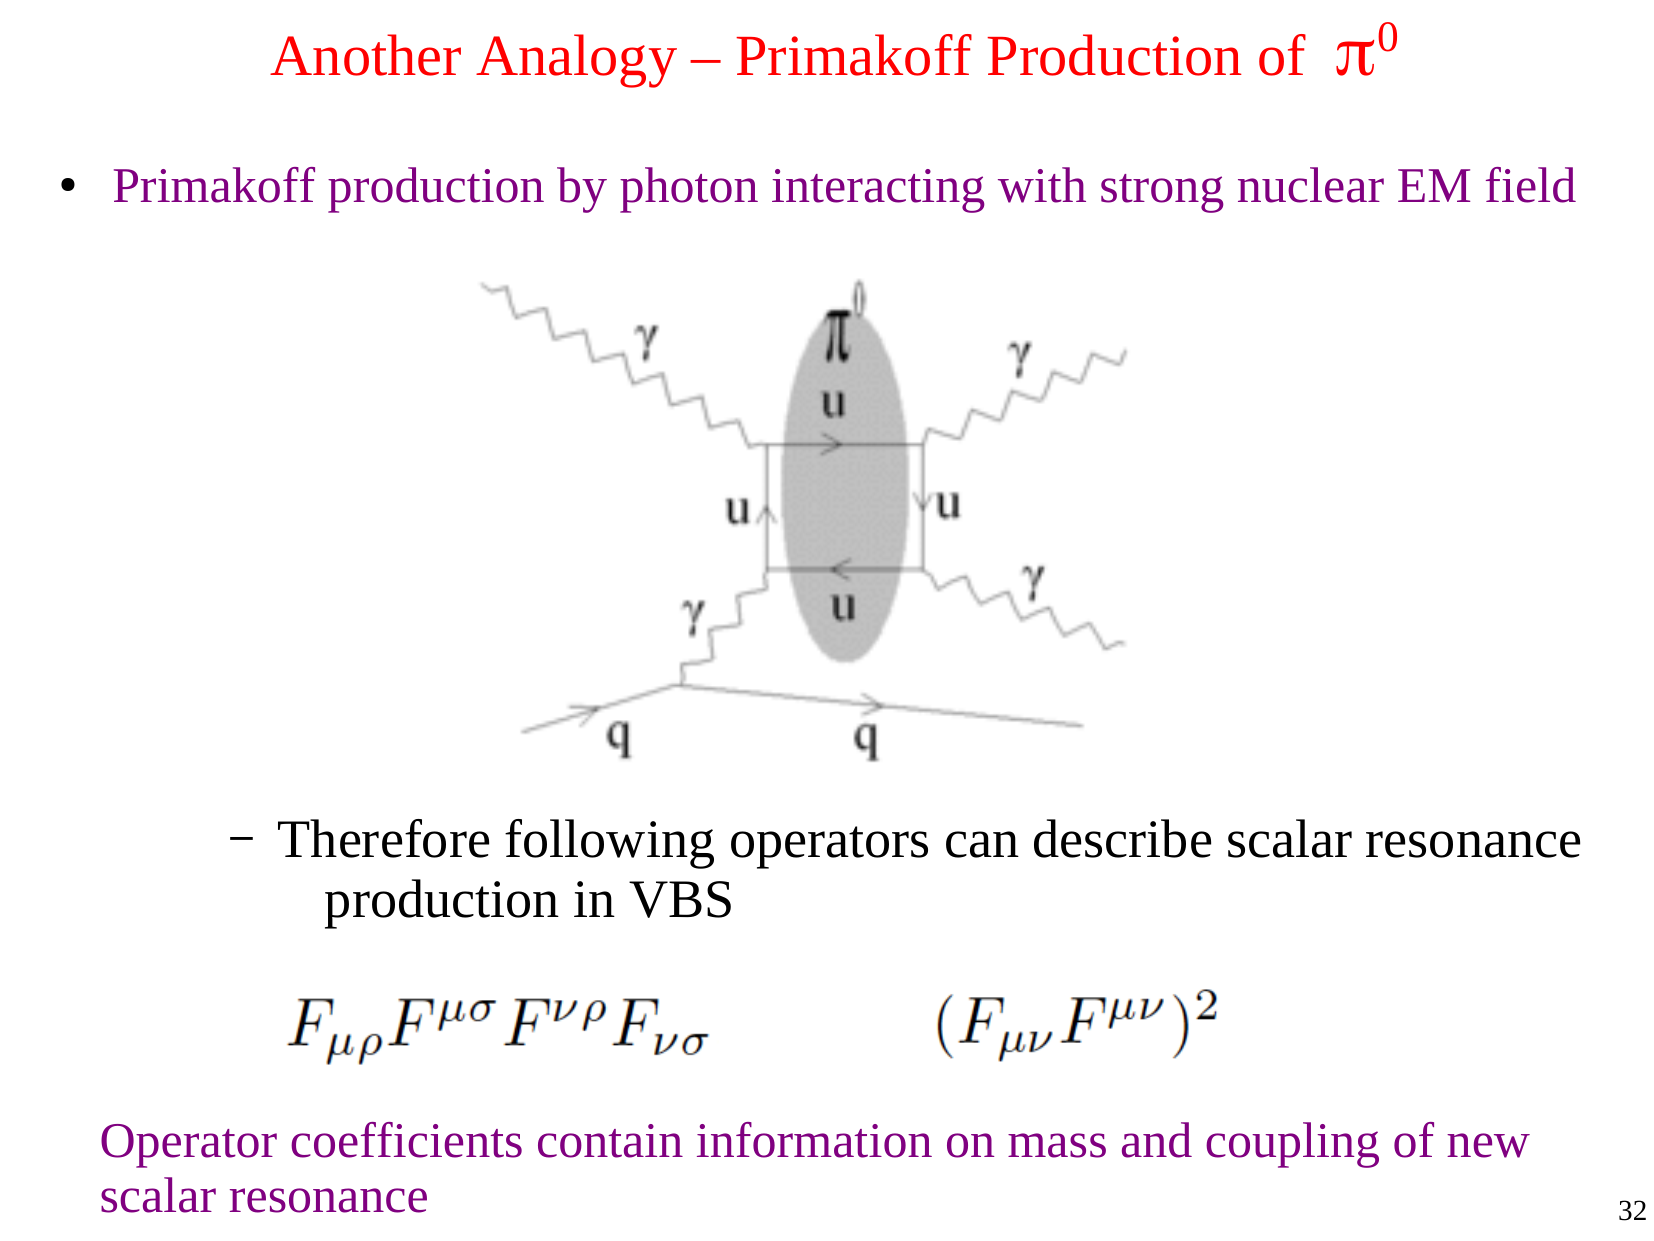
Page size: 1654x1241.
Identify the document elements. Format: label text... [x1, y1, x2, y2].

list Primakoff production by photon interacting with strong nuclear EM field Therefore following operators can describe scalar resonance production in VBS [41, 158, 1635, 1154]
title Another Analogy – Primakoff Production of π0 [128, 0, 1541, 144]
text_box Operator coefficients contain information on mass and coupling of new scalar resonance [99, 1113, 1541, 1224]
picture [473, 271, 1146, 788]
picture [281, 983, 719, 1068]
picture [929, 982, 1232, 1071]
